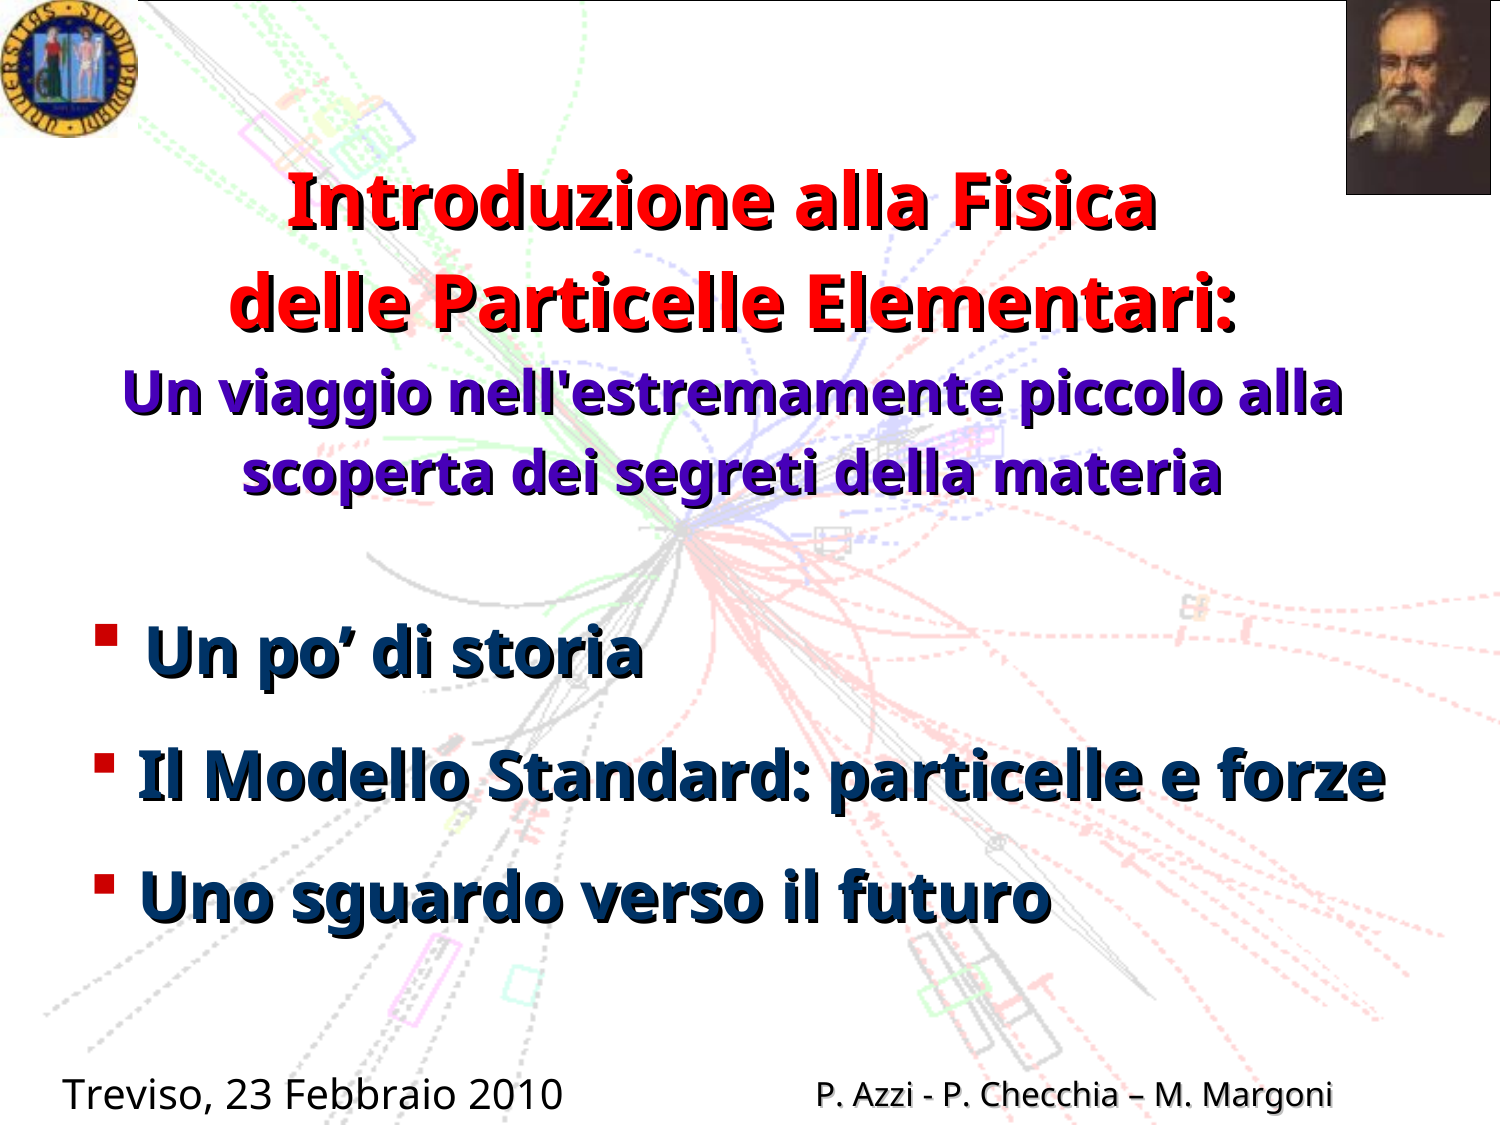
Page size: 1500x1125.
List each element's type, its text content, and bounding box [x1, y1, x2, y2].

picture [0, 0, 1346, 132]
text_box Un po’ di storia Il Modello Standard: particelle e forze Uno sguardo verso il futuro [75, 592, 1477, 941]
picture [0, 1, 1500, 1125]
title Introduzione alla Fisica delle Particelle Elementari: Un viaggio nell'estremamente piccolo alla scoperta dei segreti della materia [0, 132, 1483, 659]
picture [1347, 0, 1490, 194]
